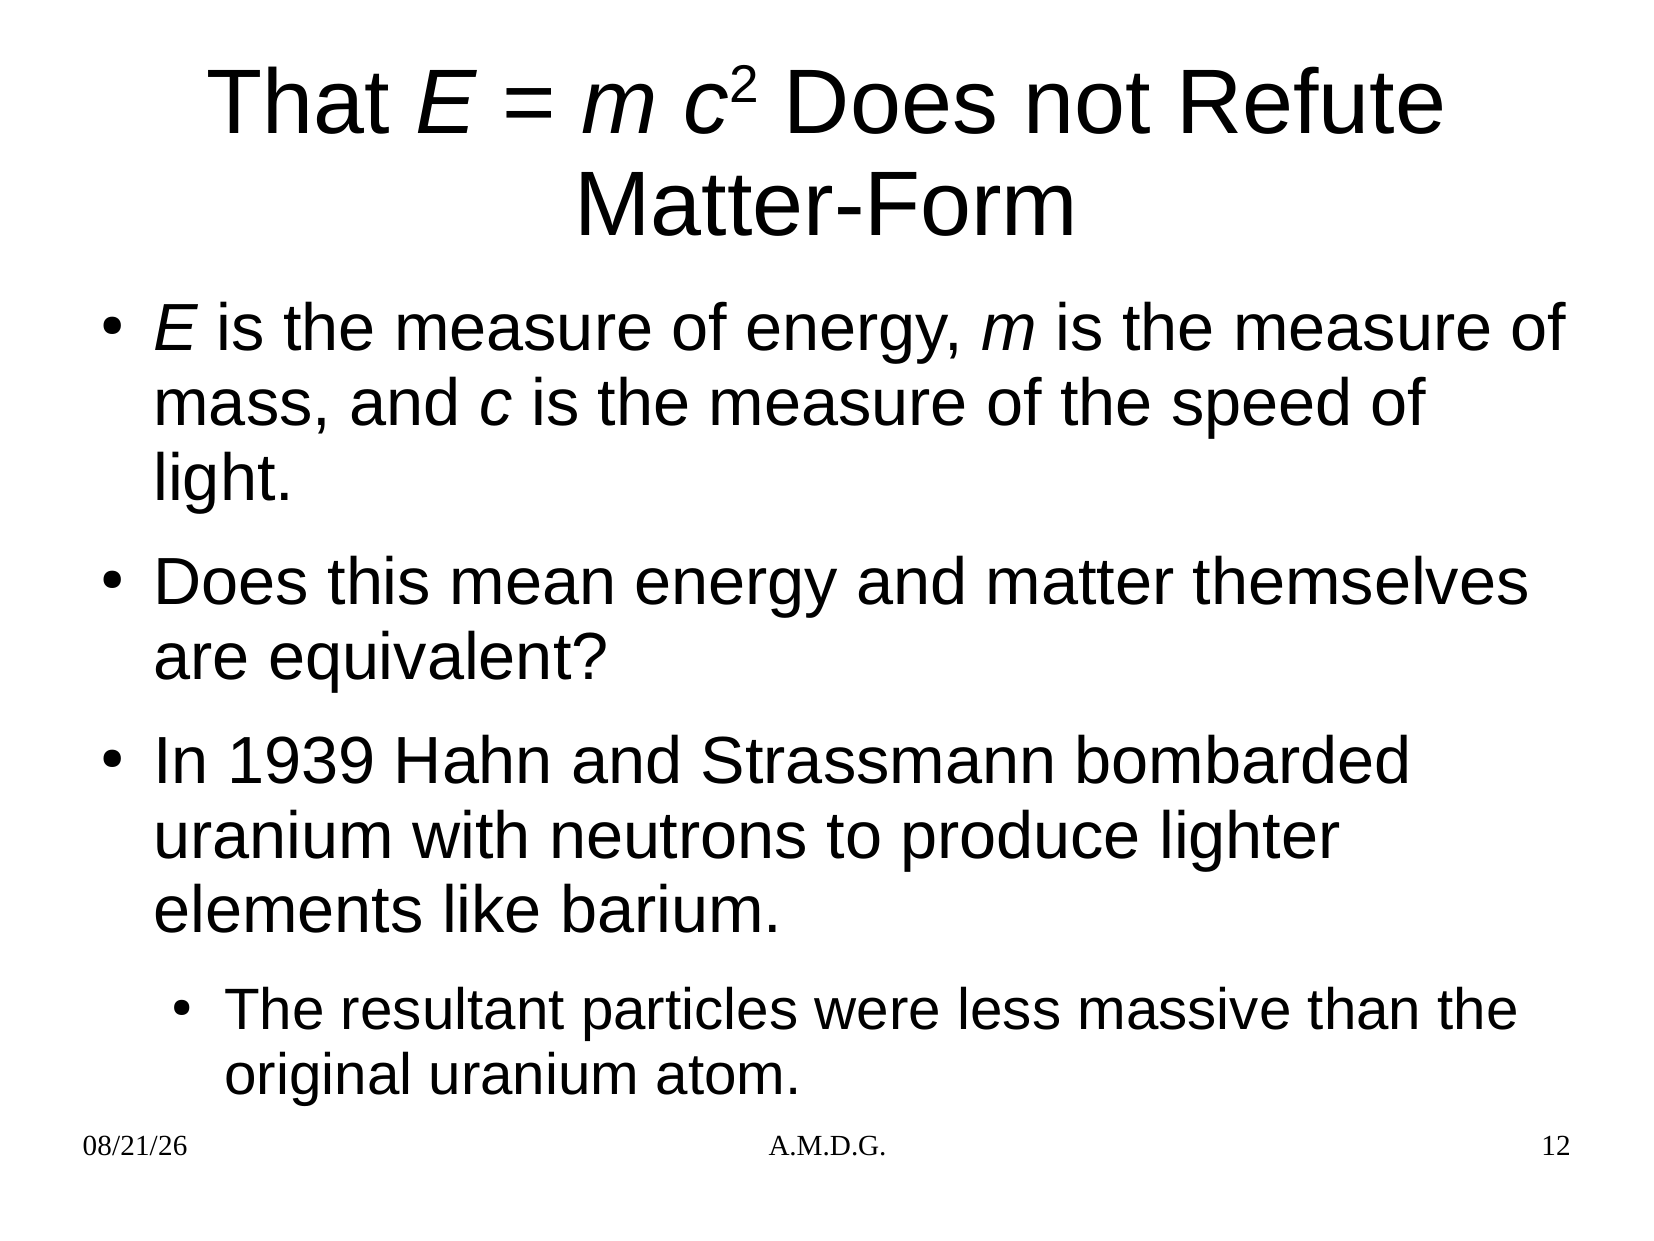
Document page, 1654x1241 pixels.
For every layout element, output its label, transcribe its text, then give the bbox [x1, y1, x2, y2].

list E is the measure of energy, m is the measure of mass, and c is the measure of the speed of light. Does this mean energy and matter themselves are equivalent? In 1939 Hahn and Strassmann bombarded uranium with neutrons to produce lighter elements like barium. The resultant particles were less massive than the original uranium atom. [82, 290, 1571, 1109]
title That E = m c2 Does not Refute Matter-Form [82, 48, 1571, 258]
